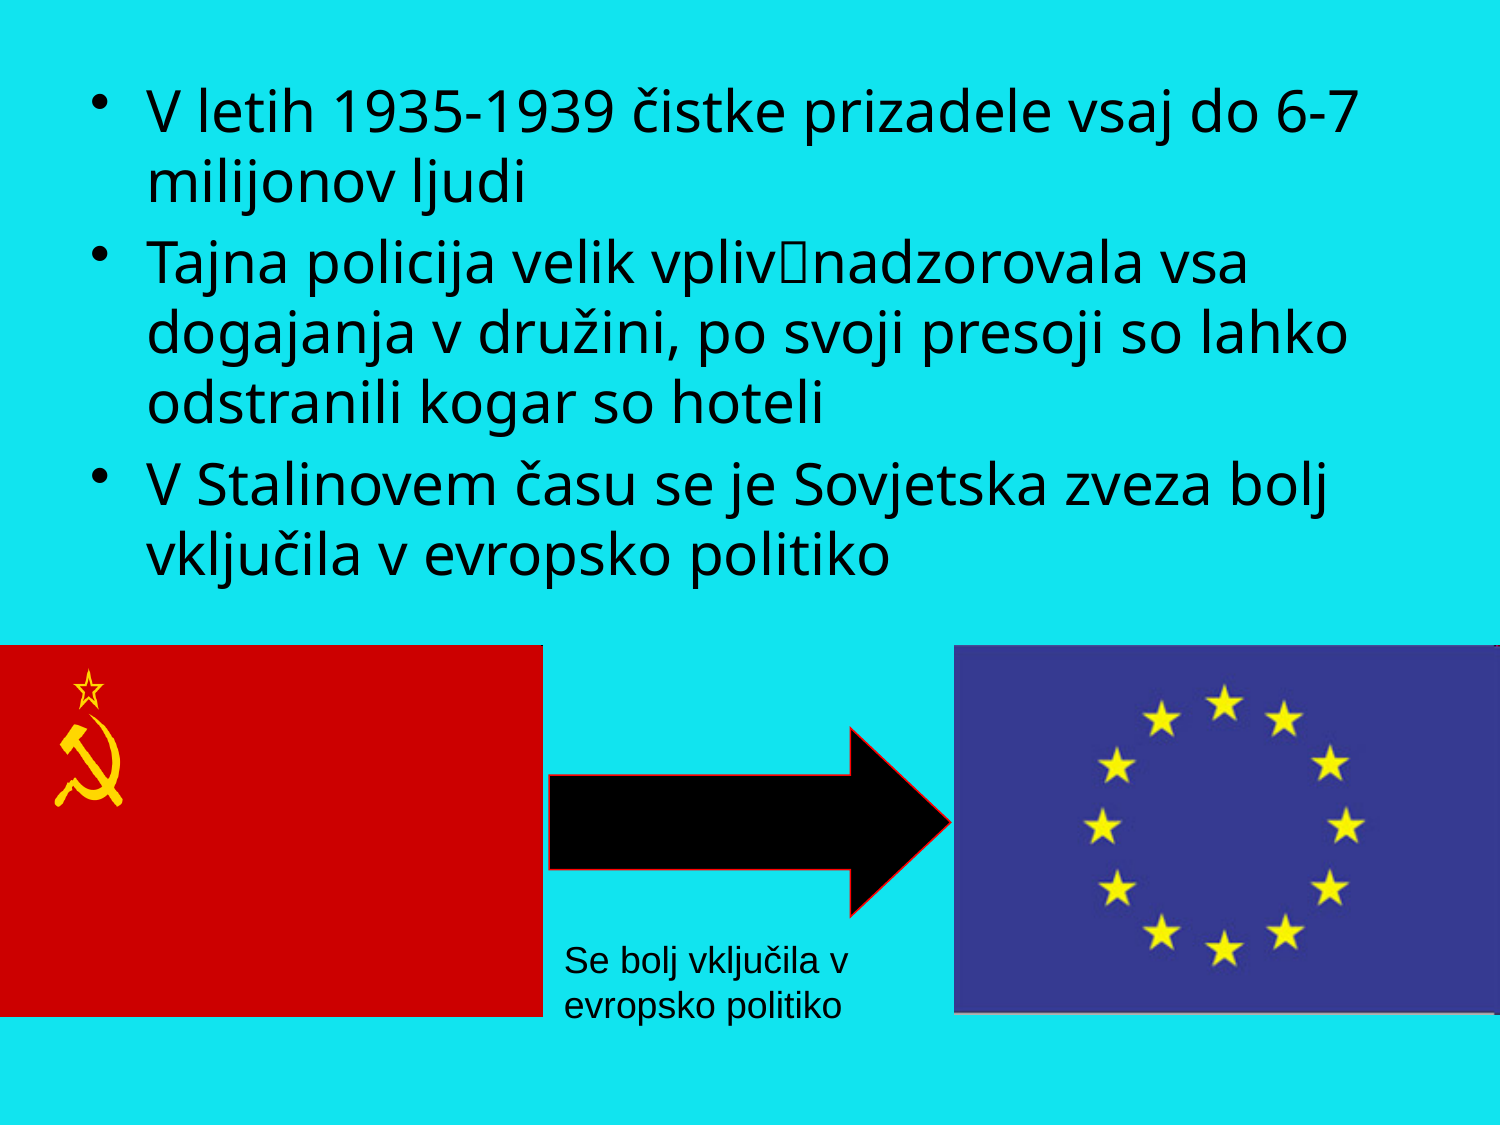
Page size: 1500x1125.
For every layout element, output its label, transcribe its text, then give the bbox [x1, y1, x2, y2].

picture [0, 645, 543, 1017]
picture [954, 645, 1500, 1016]
list V letih 1935-1939 čistke prizadele vsaj do 6-7 milijonov ljudi Tajna policija velik vplivnadzorovala vsa dogajanja v družini, po svoji presoji so lahko odstranili kogar so hoteli V Stalinovem času se je Sovjetska zveza bolj vključila v evropsko politiko [75, 66, 1425, 1005]
text_box [549, 727, 951, 917]
text_box Se bolj vključila v evropsko politiko [549, 928, 928, 1034]
